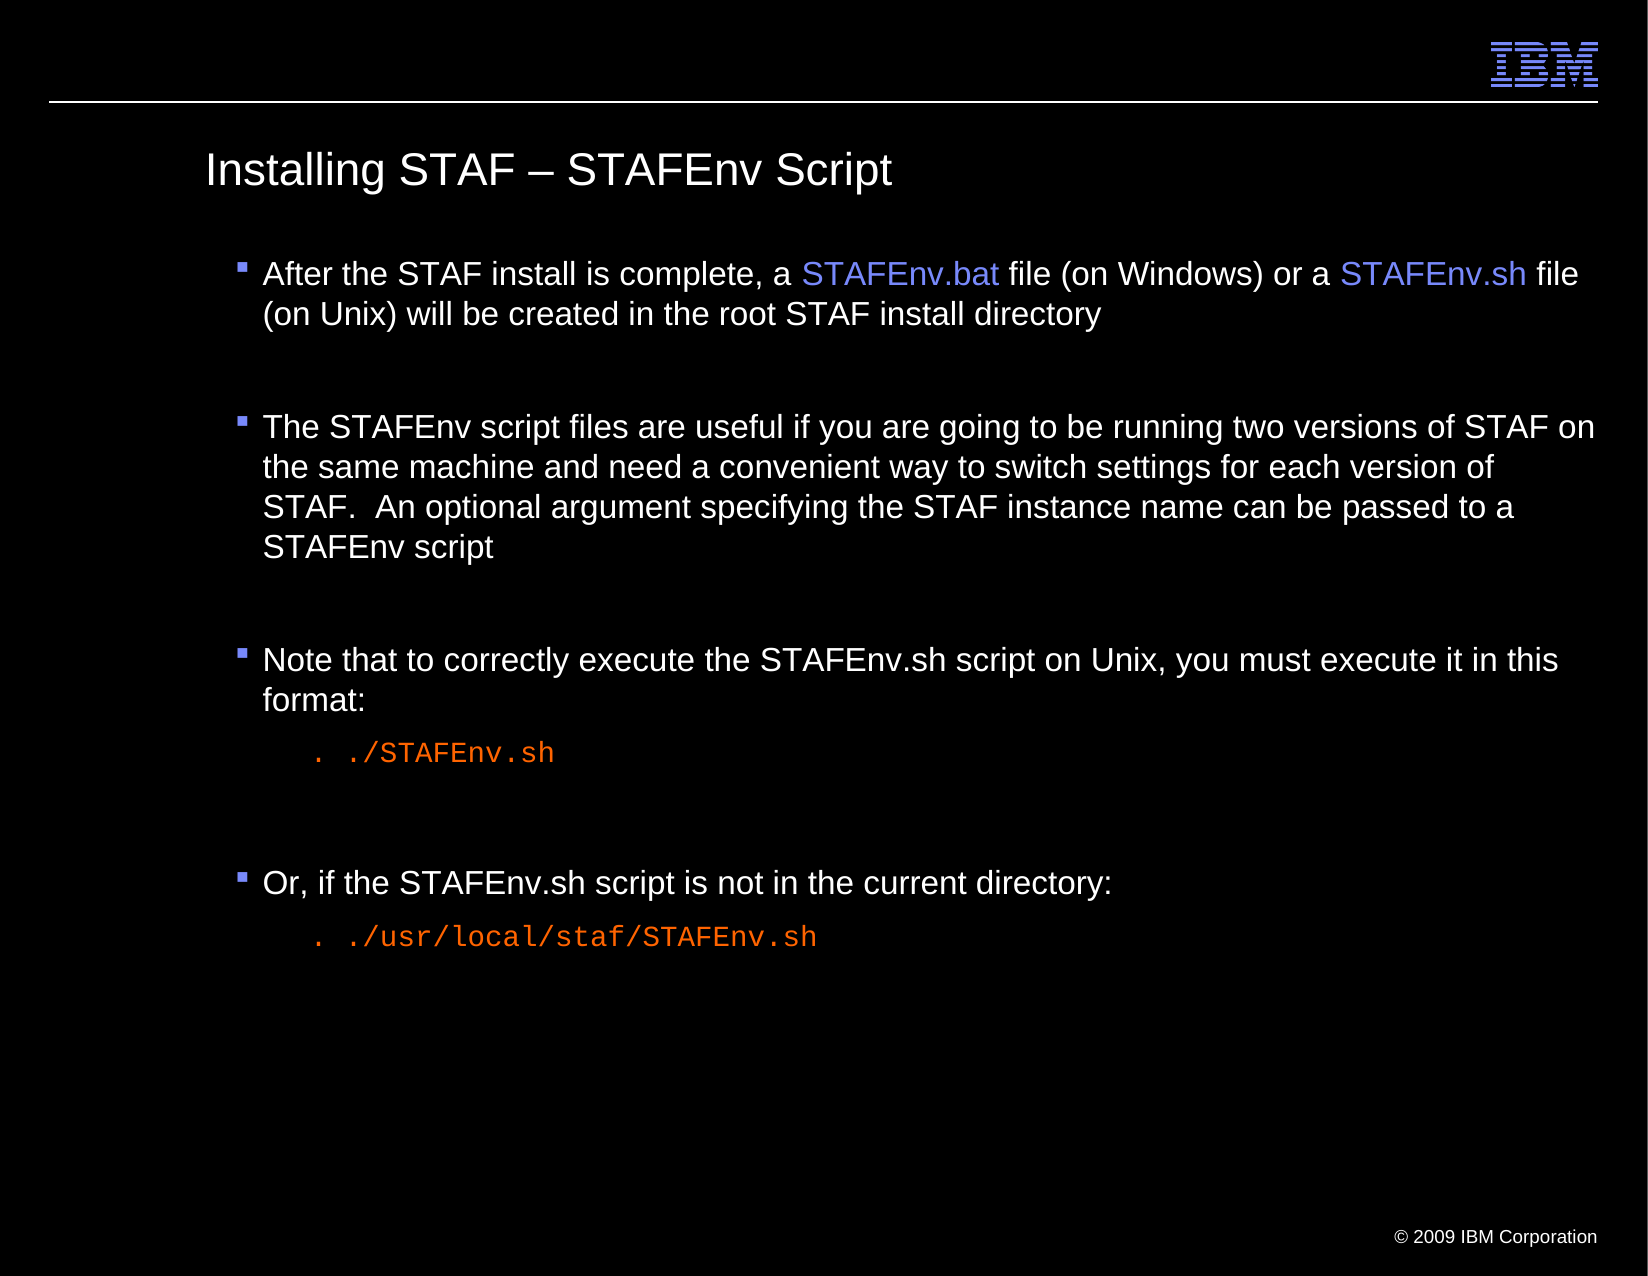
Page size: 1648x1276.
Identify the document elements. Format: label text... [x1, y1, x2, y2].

title Installing STAF – STAFEnv Script [188, 137, 1648, 231]
picture [1491, 42, 1598, 87]
text_box After the STAF install is complete, a STAFEnv.bat file (on Windows) or a STAFEnv.sh file (on Unix) will be created in the root STAF install directory The STAFEnv script files are useful if you are going to be running two versions of STAF on the same machine and need a convenient way to switch settings for each version of STAF. An optional argument specifying the STAF instance name can be passed to a STAFEnv script Note that to correctly execute the STAFEnv.sh script on Unix, you must execute it in this format: . ./STAFEnv.sh Or, if the STAFEnv.sh script is not in the current directory: . ./usr/local/staf/STAFEnv.sh [235, 252, 1599, 1002]
